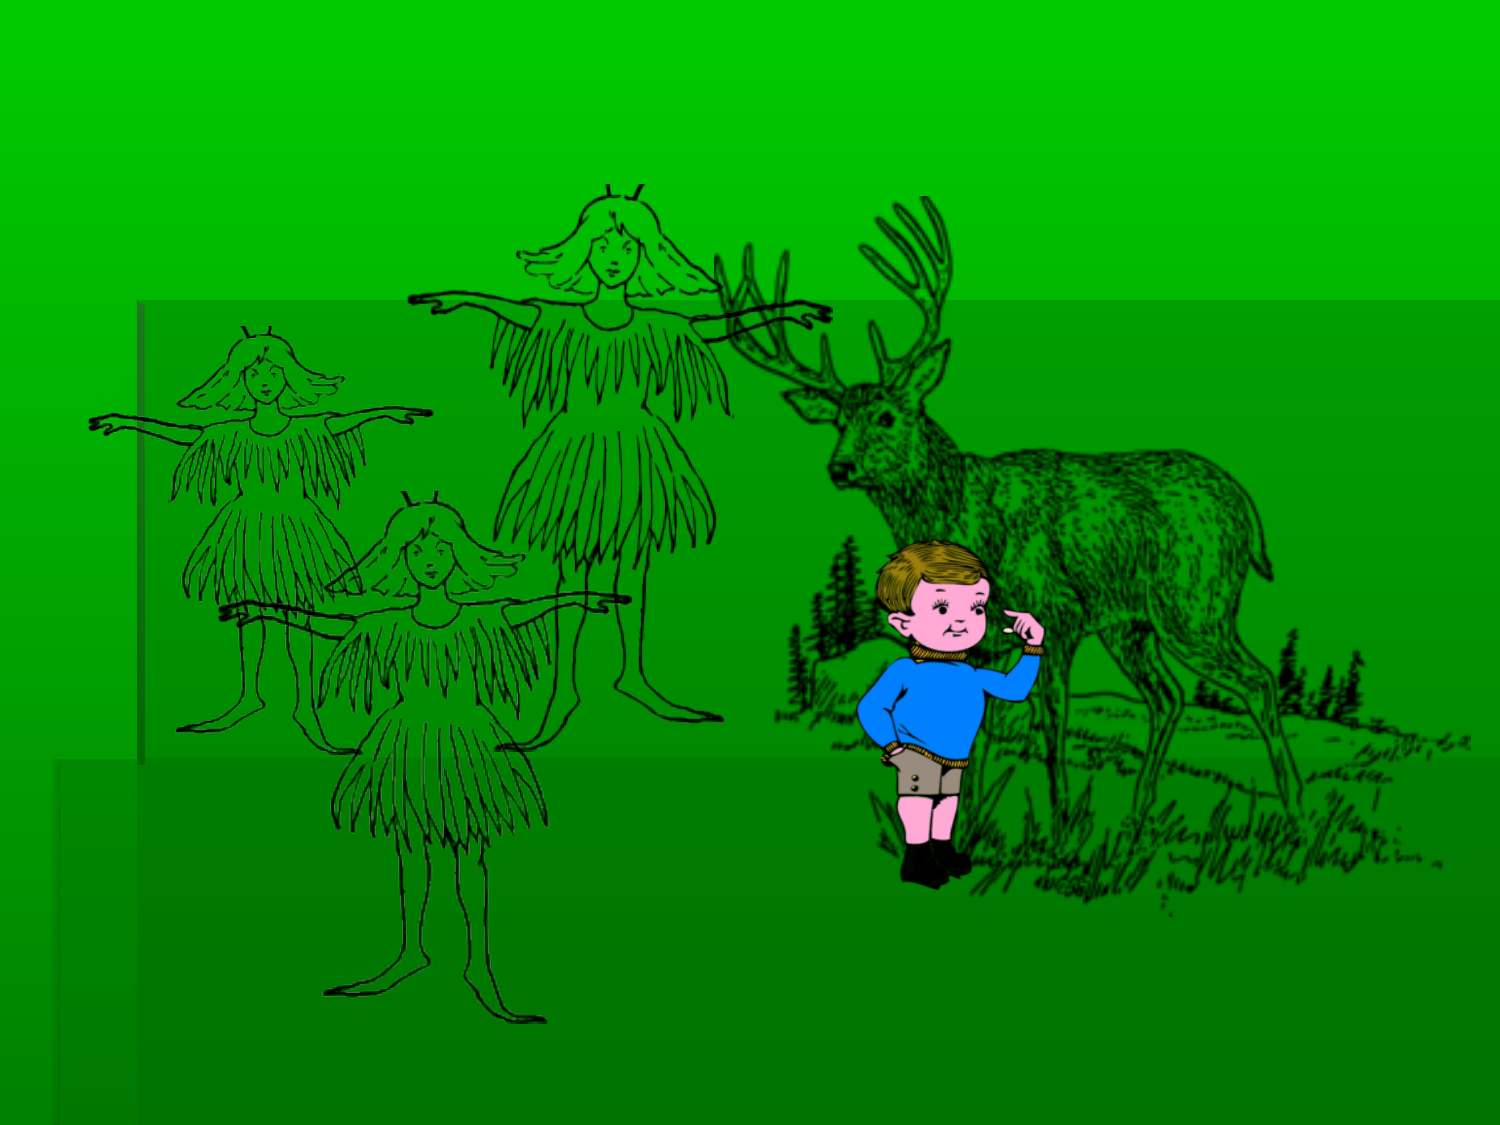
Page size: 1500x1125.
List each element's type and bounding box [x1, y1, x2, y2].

picture [88, 184, 1471, 1024]
